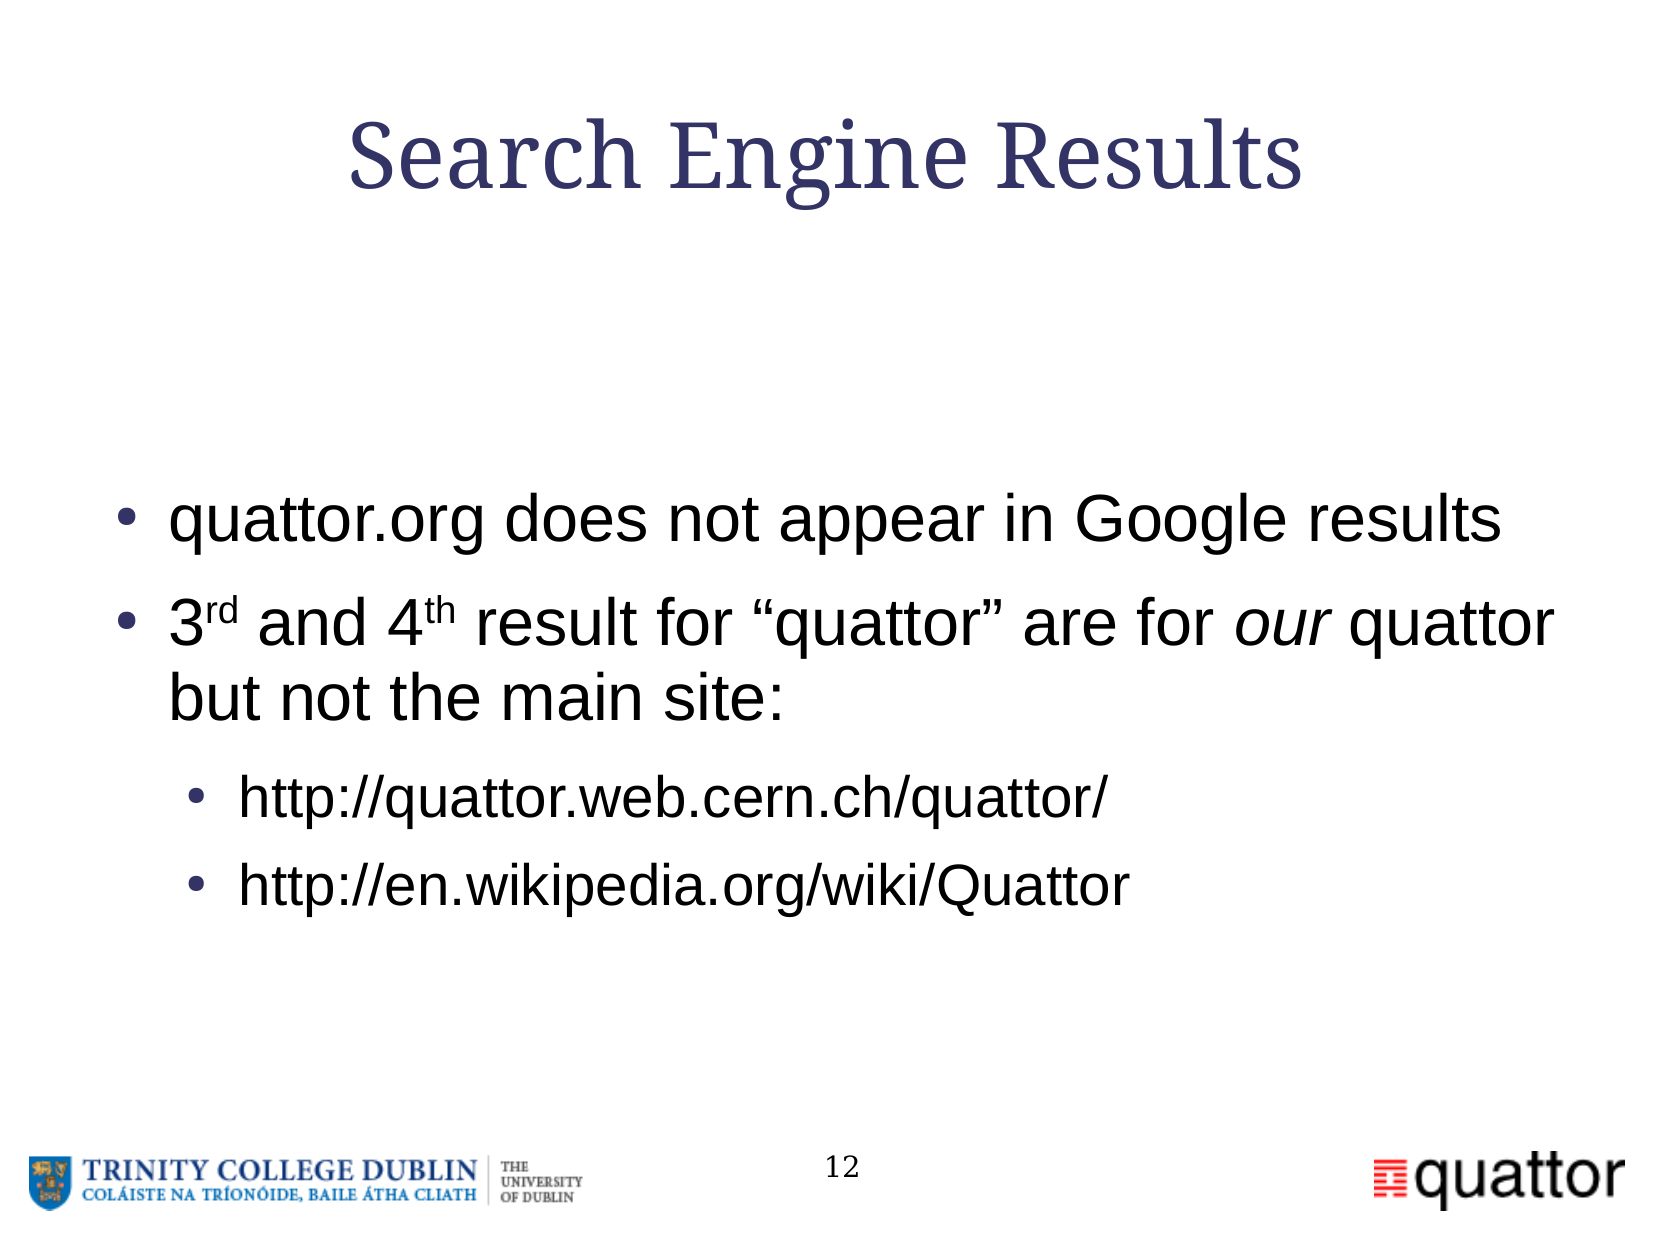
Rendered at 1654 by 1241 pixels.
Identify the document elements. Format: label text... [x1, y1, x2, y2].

title Search Engine Results [82, 49, 1571, 257]
picture [29, 1155, 588, 1211]
picture [1374, 1151, 1625, 1211]
list quattor.org does not appear in Google results 3rd and 4th result for “quattor” are for our quattor but not the main site: http://quattor.web.cern.ch/quattor/ http://en.wikipedia.org/wiki/Quattor [82, 290, 1571, 1109]
